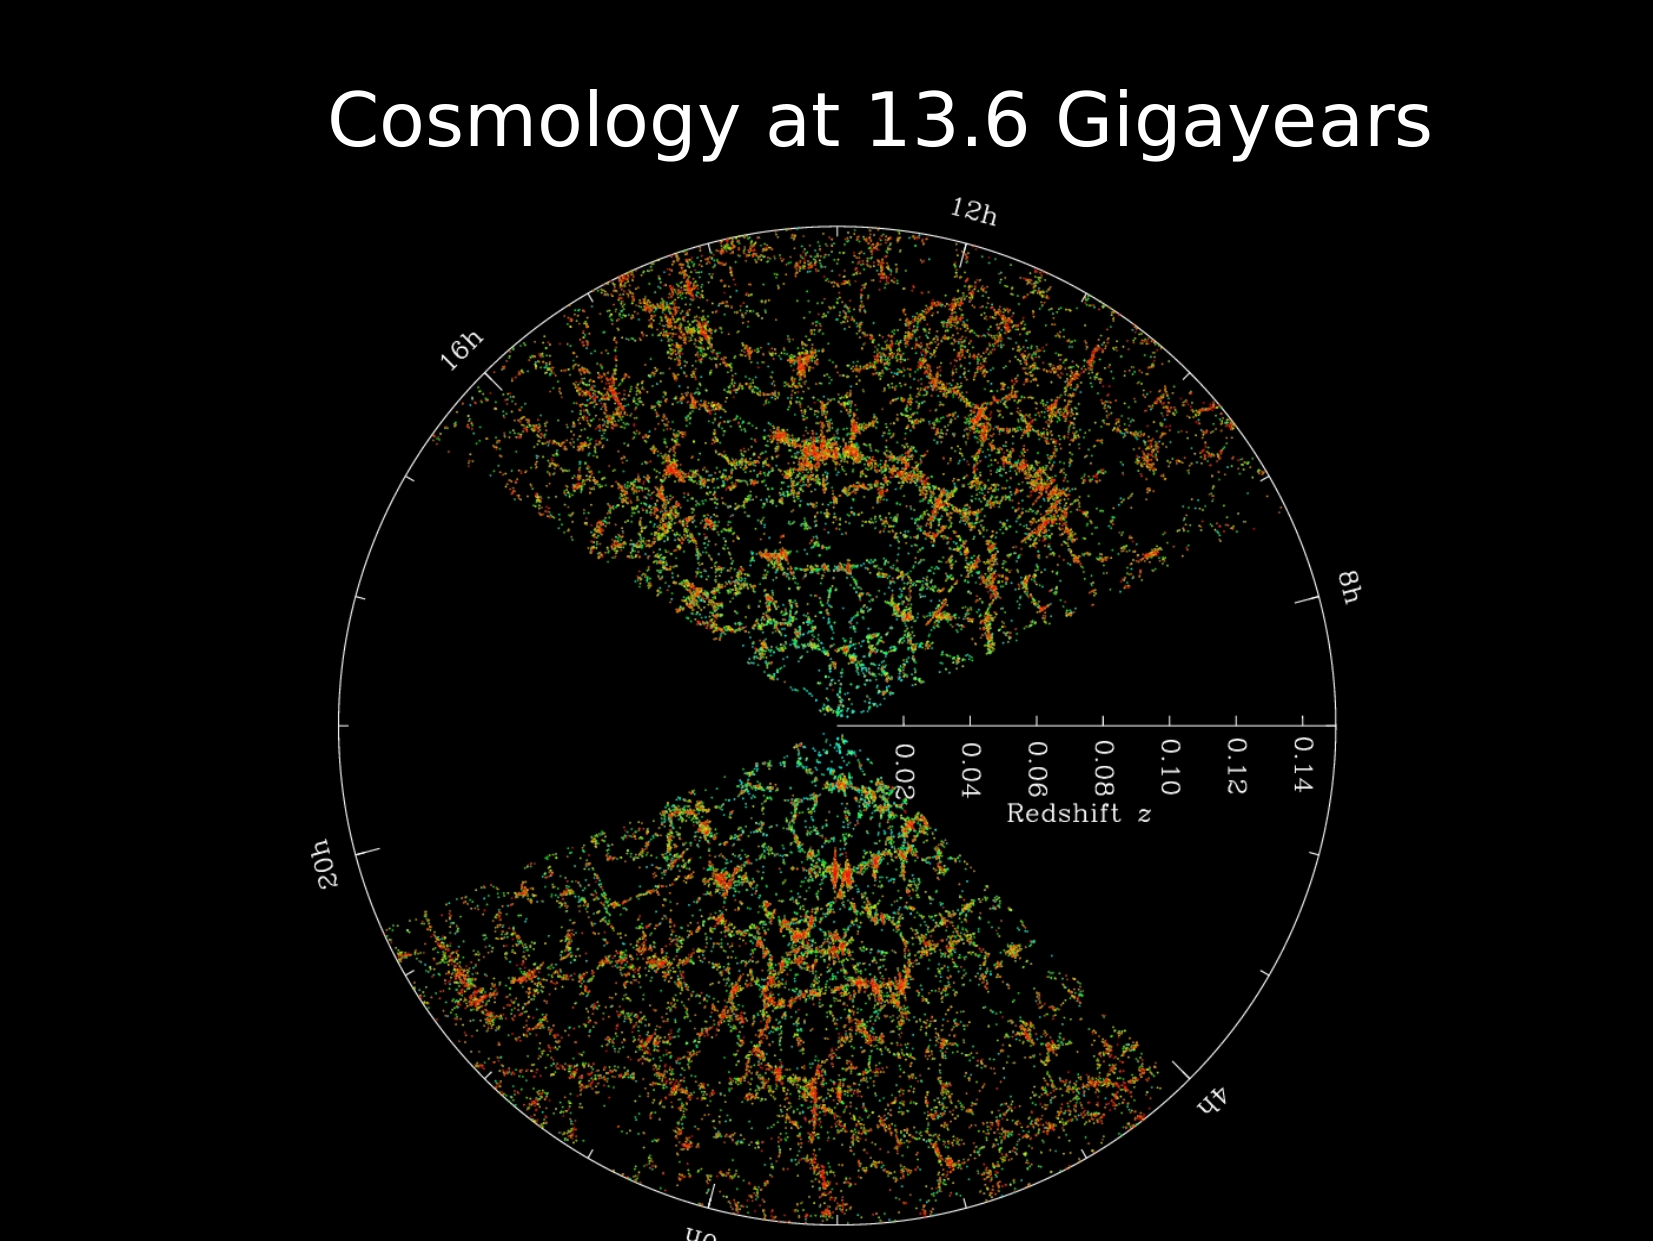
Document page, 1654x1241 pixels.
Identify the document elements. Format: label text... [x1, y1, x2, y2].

text_box Cosmology at 13.6 Gigayears [312, 69, 1451, 172]
picture [311, 197, 1362, 1241]
